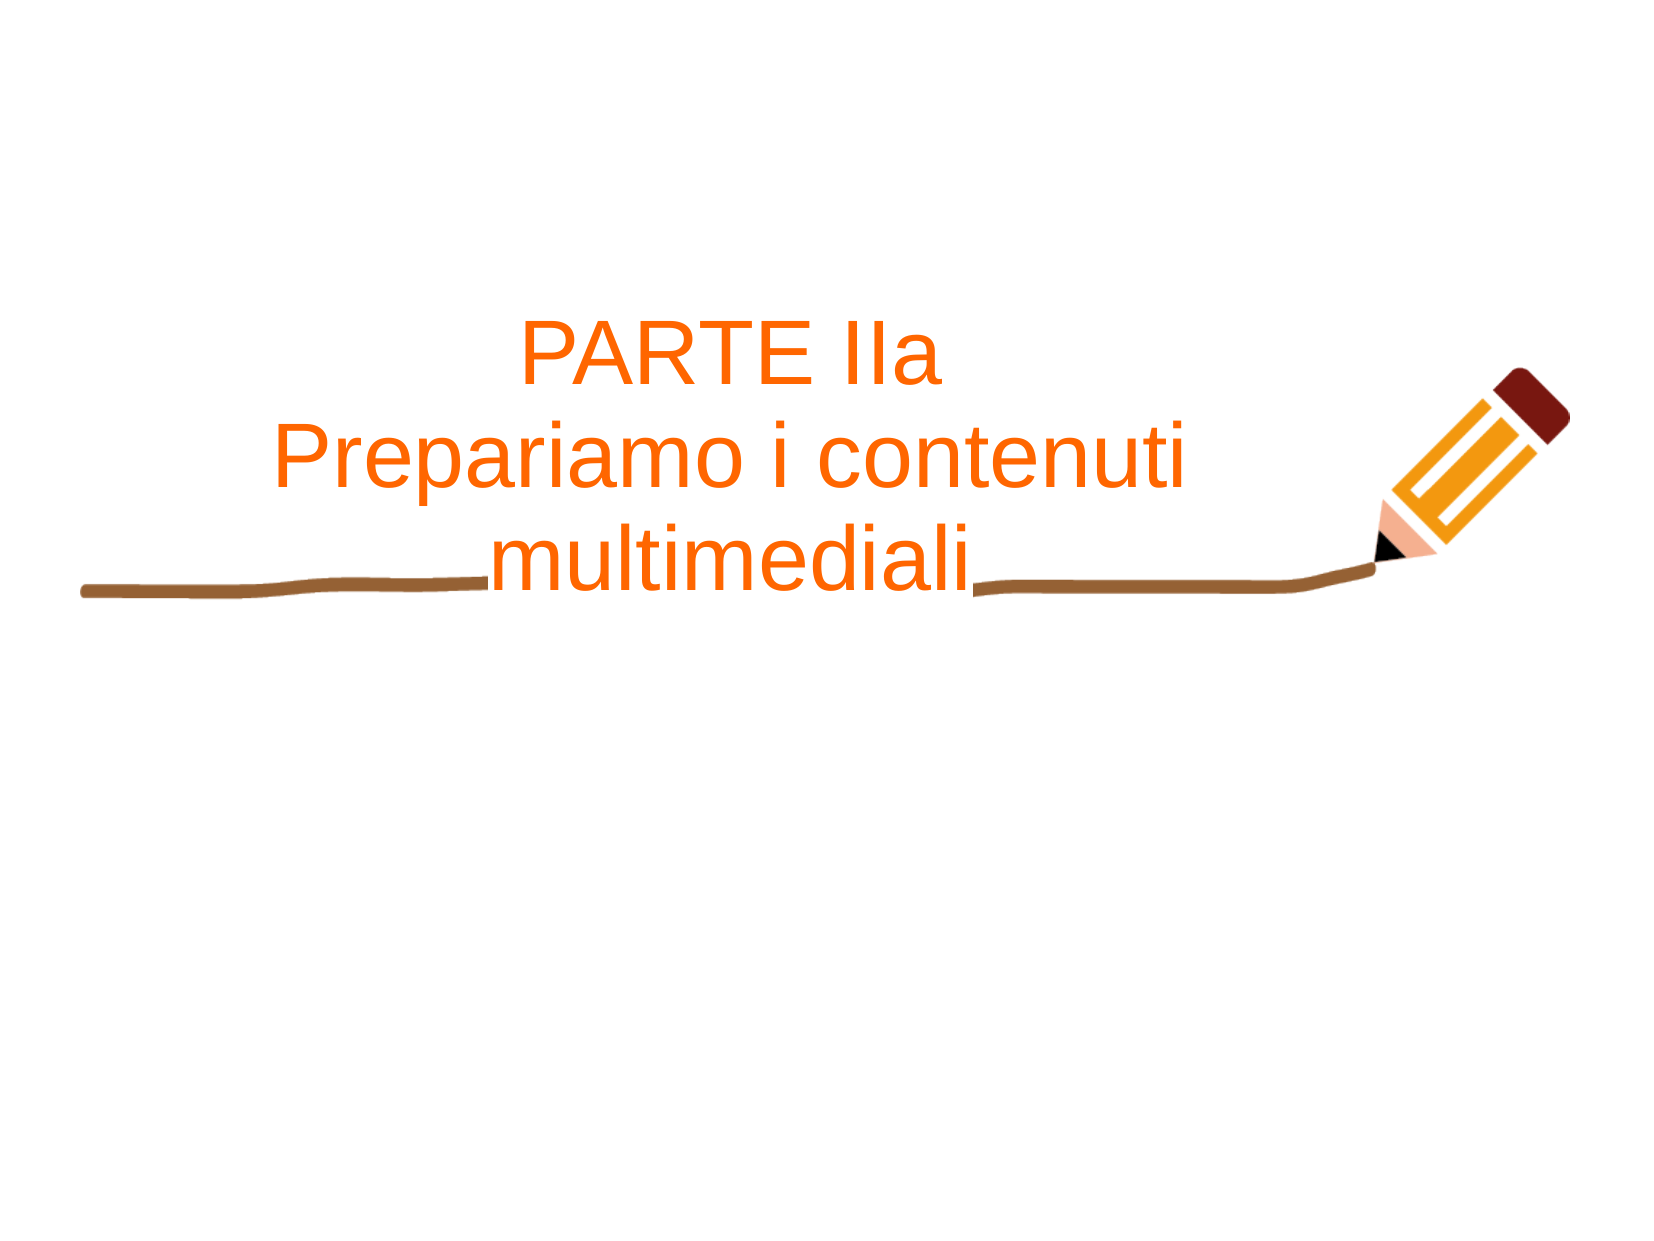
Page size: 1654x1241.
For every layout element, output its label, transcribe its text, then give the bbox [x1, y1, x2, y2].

picture [1379, 367, 1570, 603]
title PARTE IIa Prepariamo i contenuti multimediali [82, 301, 1379, 610]
